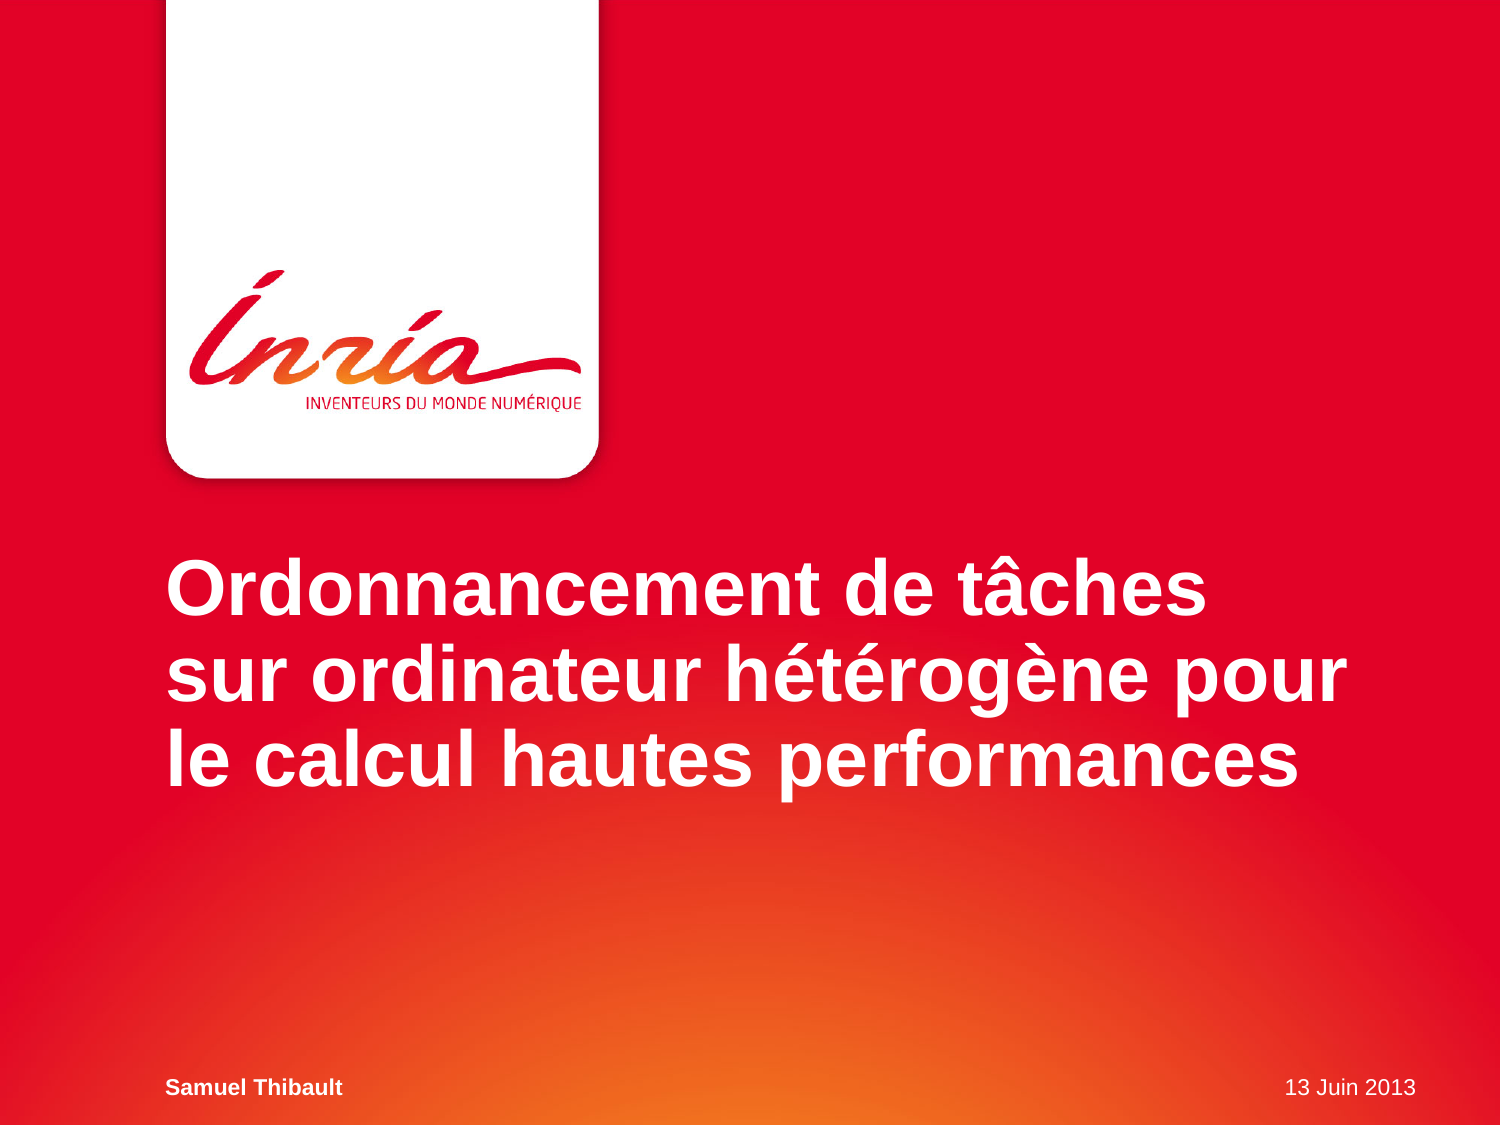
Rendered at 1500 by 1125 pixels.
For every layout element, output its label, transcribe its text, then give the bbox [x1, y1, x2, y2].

text_box 13 Juin 2013 [750, 1064, 1417, 1108]
text_box Samuel Thibault [165, 1064, 750, 1108]
title Ordonnancement de tâches sur ordinateur hétérogène pour le calcul hautes performances [165, 479, 1417, 804]
picture [0, 0, 1500, 1125]
